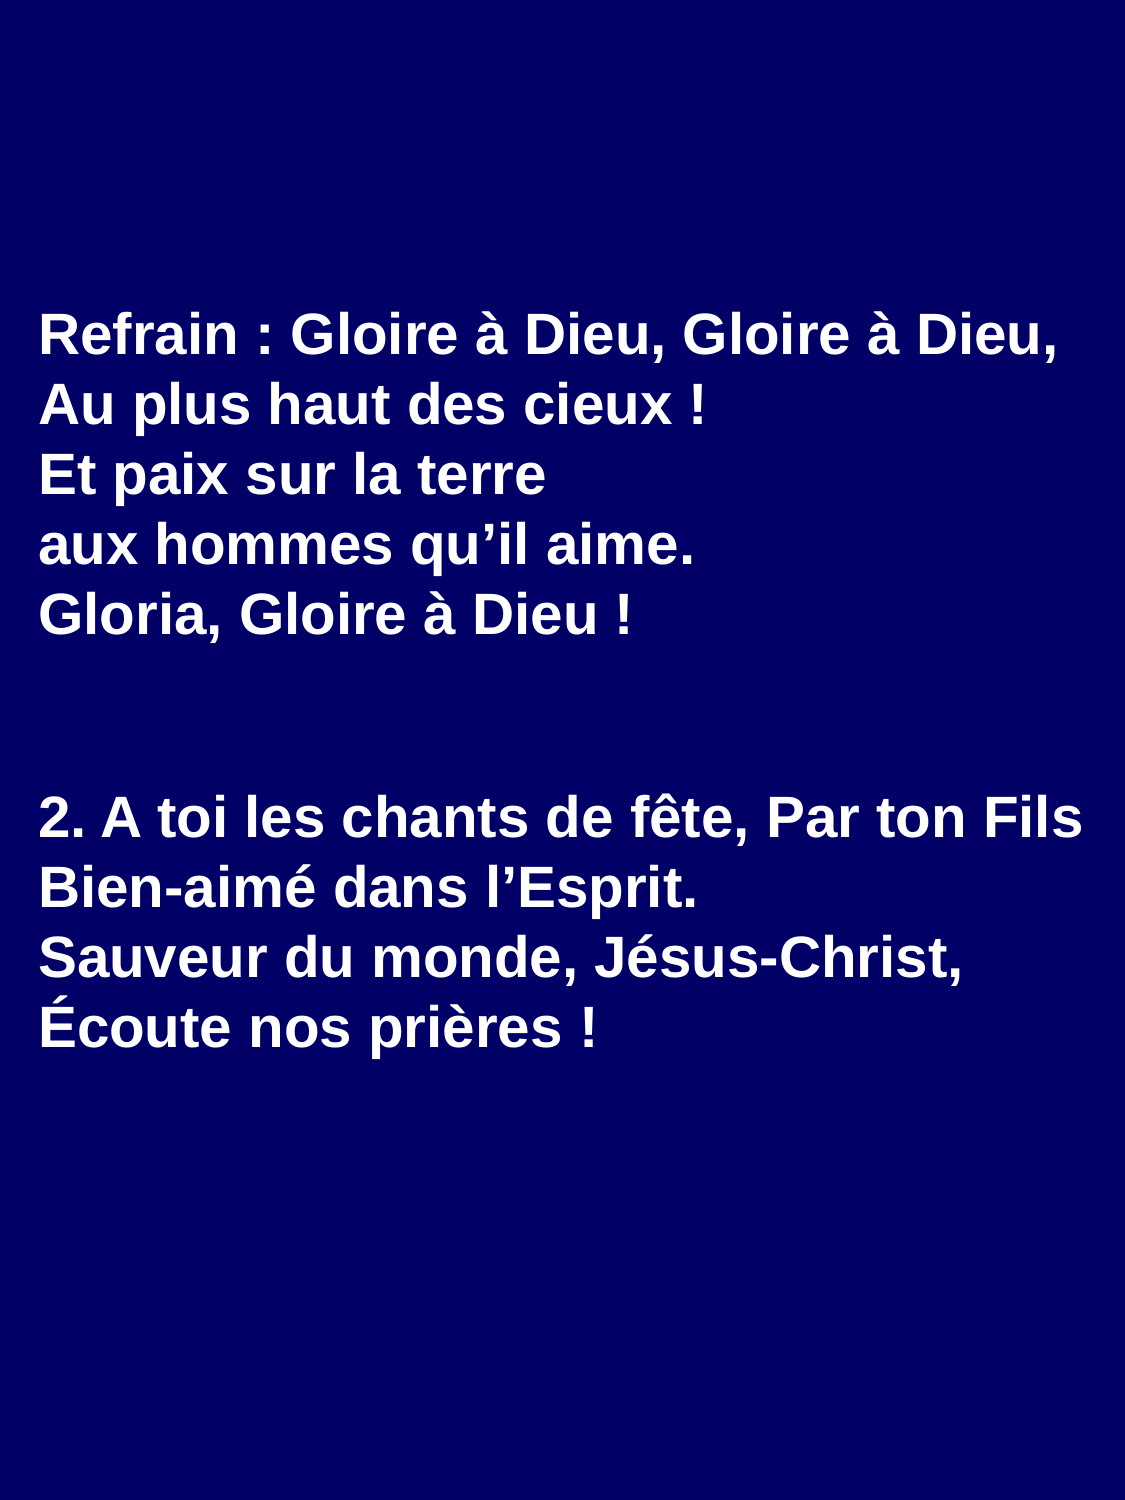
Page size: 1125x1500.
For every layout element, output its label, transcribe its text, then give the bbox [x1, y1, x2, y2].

text_box Refrain : Gloire à Dieu, Gloire à Dieu, Au plus haut des cieux ! Et paix sur la terre aux hommes qu’il aime. Gloria, Gloire à Dieu ! 2. A toi les chants de fête, Par ton Fils Bien-aimé dans l’Esprit. Sauveur du monde, Jésus-Christ, Écoute nos prières ! [23, 212, 1113, 1099]
